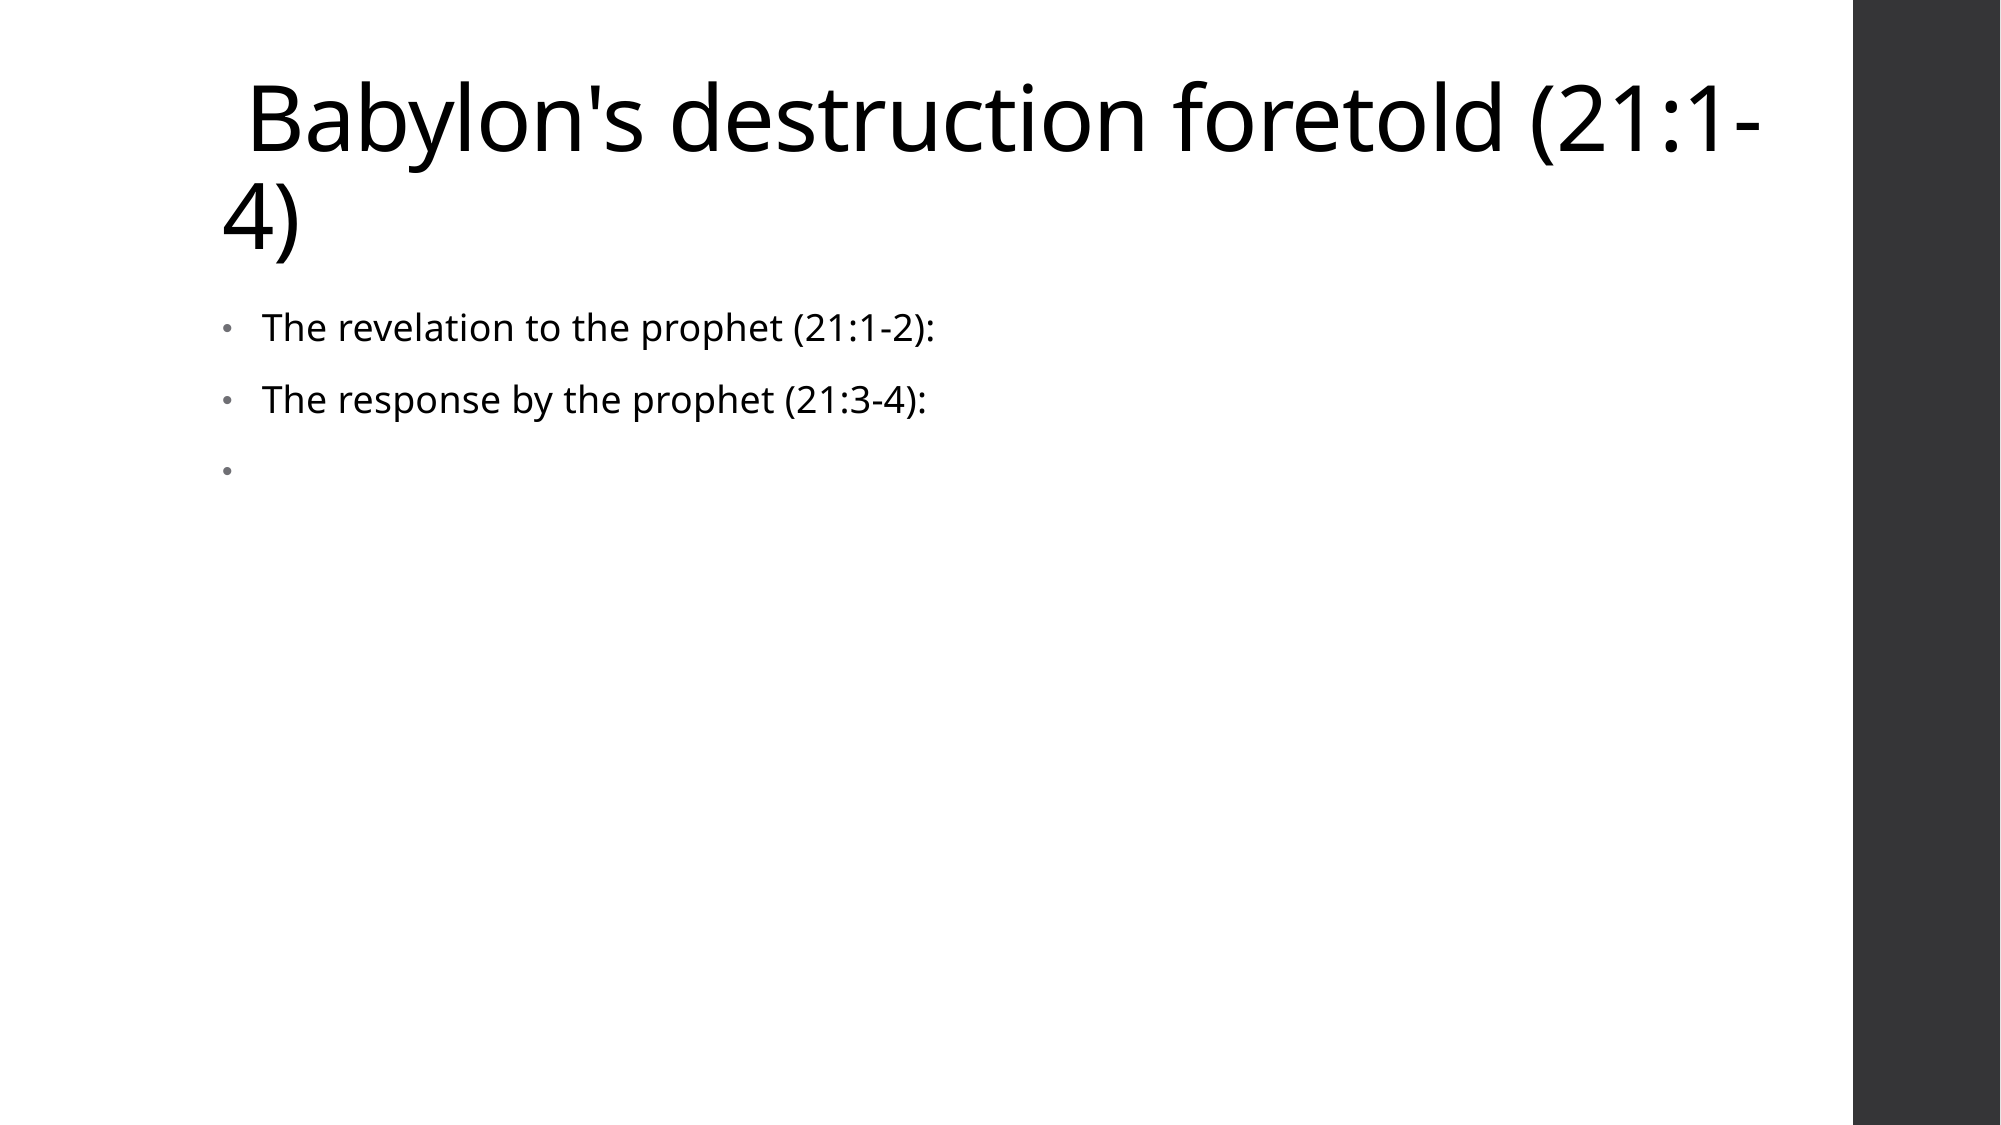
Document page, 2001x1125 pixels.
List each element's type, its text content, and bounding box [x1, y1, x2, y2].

list The revelation to the prophet (21:1-2): The response by the prophet (21:3-4): [206, 299, 1617, 1014]
title Babylon's destruction foretold (21:1-4) [206, 60, 1797, 278]
